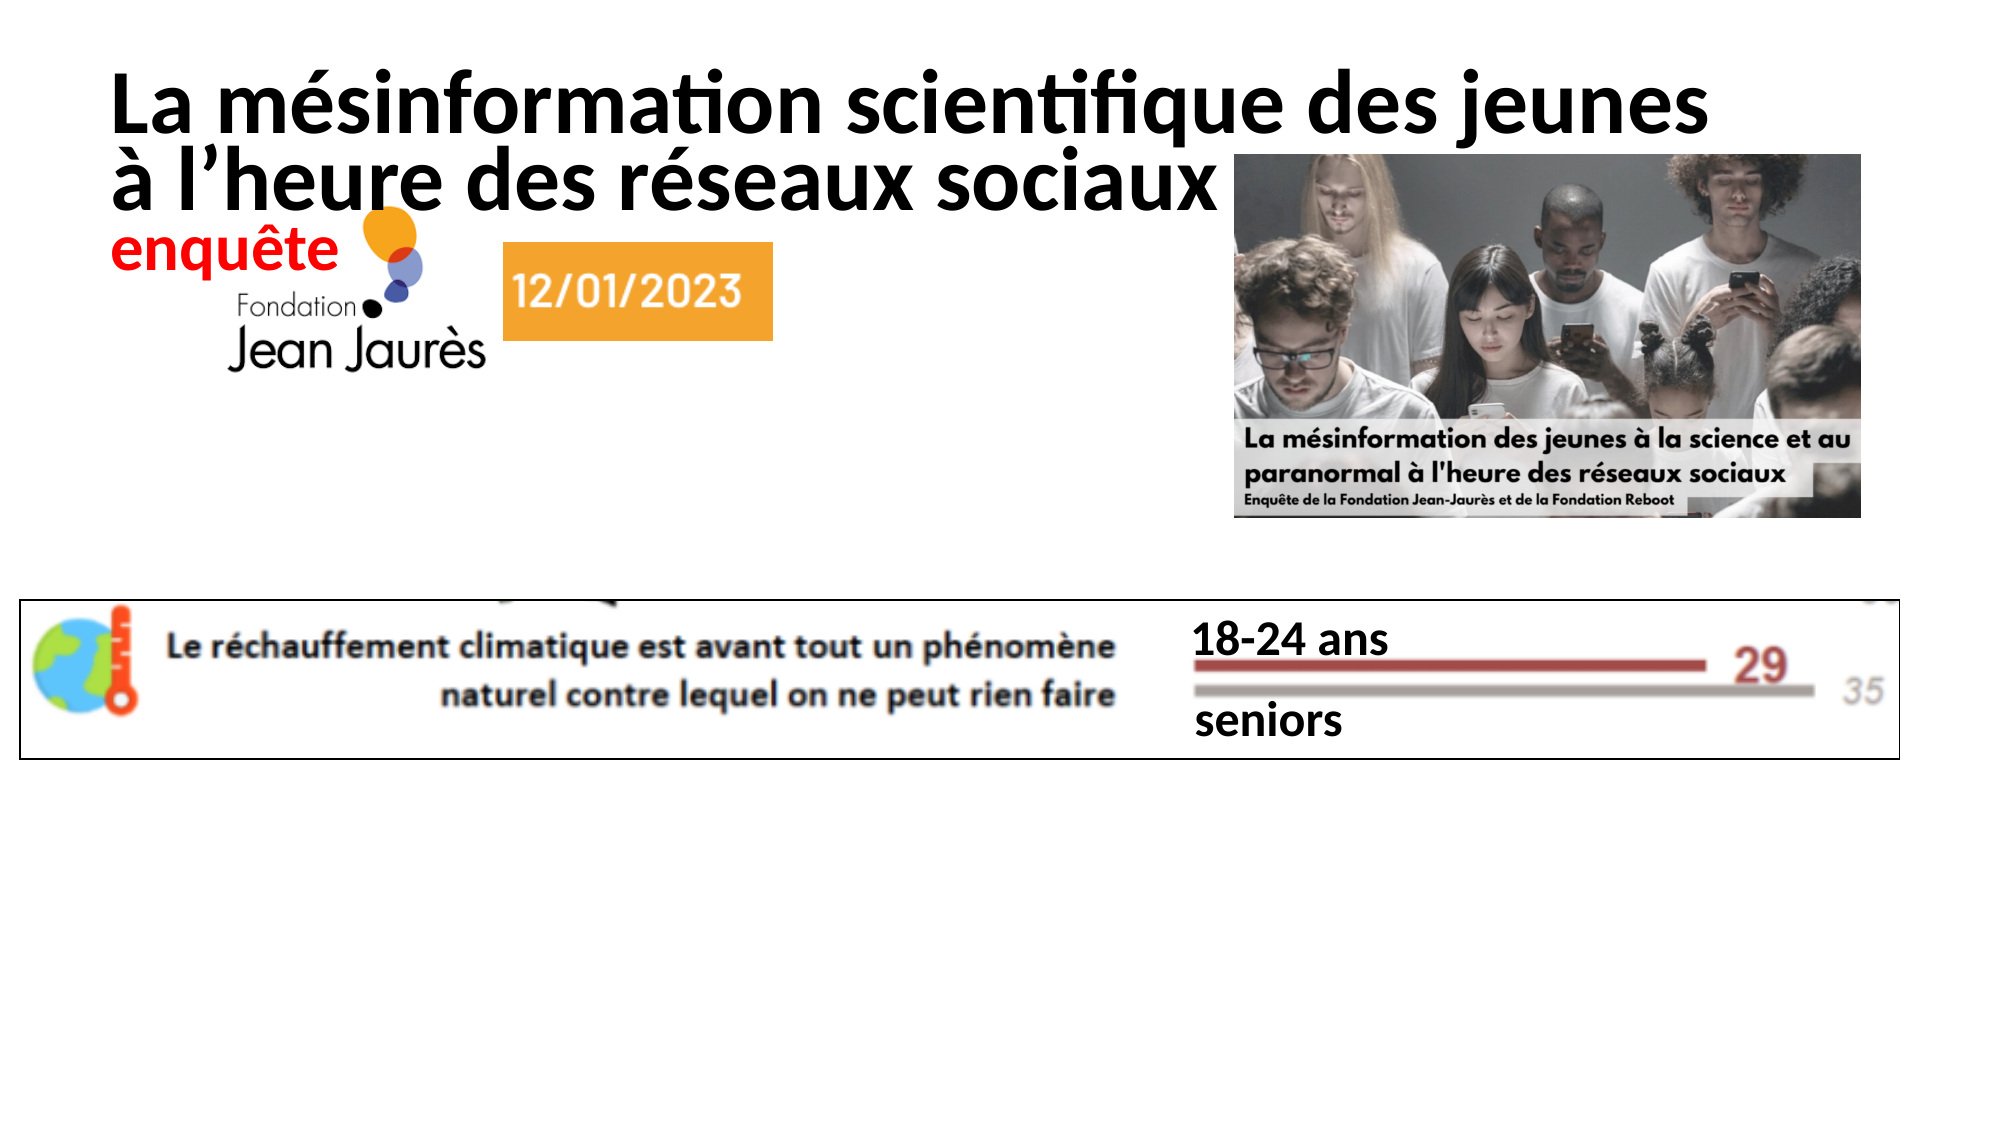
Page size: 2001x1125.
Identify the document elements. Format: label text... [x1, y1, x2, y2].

picture [1234, 154, 1861, 518]
picture [206, 242, 773, 389]
picture [20, 600, 1899, 759]
text_box 18-24 ans [1061, 598, 1518, 674]
text_box seniors [1040, 679, 1497, 756]
text_box La mésinformation scientifique des jeunes à l’heure des réseaux sociaux enquête [95, 59, 2000, 294]
